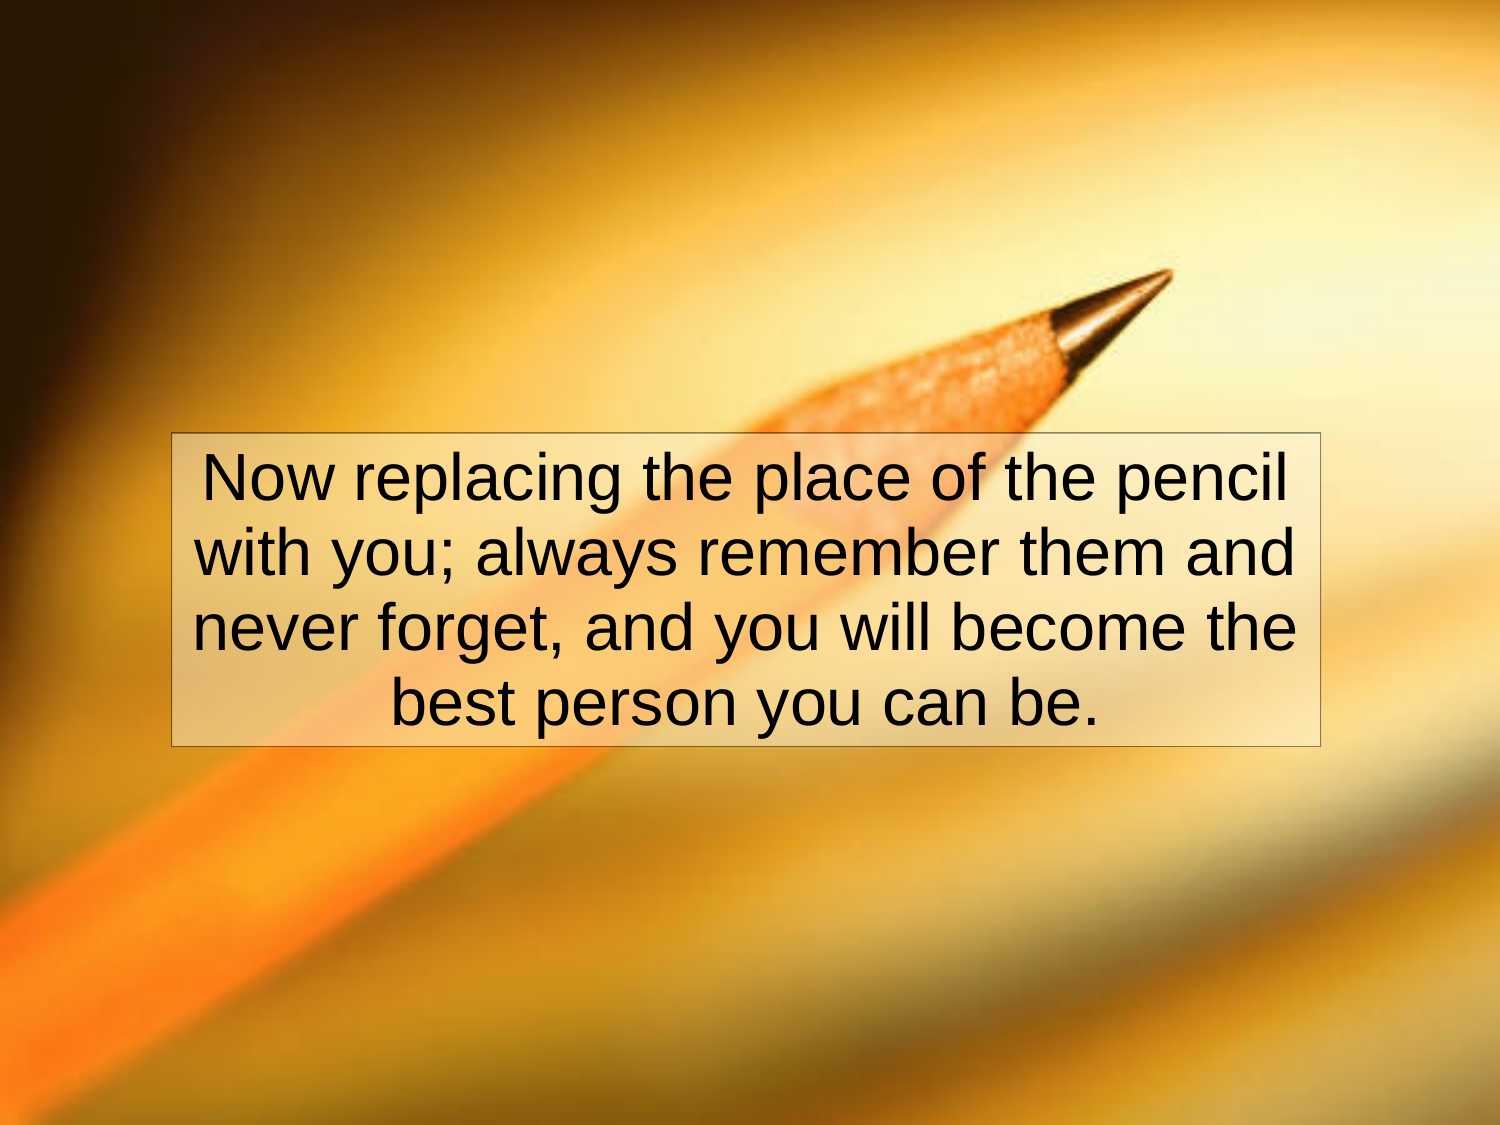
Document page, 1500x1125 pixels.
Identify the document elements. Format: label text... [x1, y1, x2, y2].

text_box Now replacing the place of the pencil with you; always remember them and never forget, and you will become the best person you can be. [171, 432, 1322, 747]
picture [0, 0, 1500, 1125]
